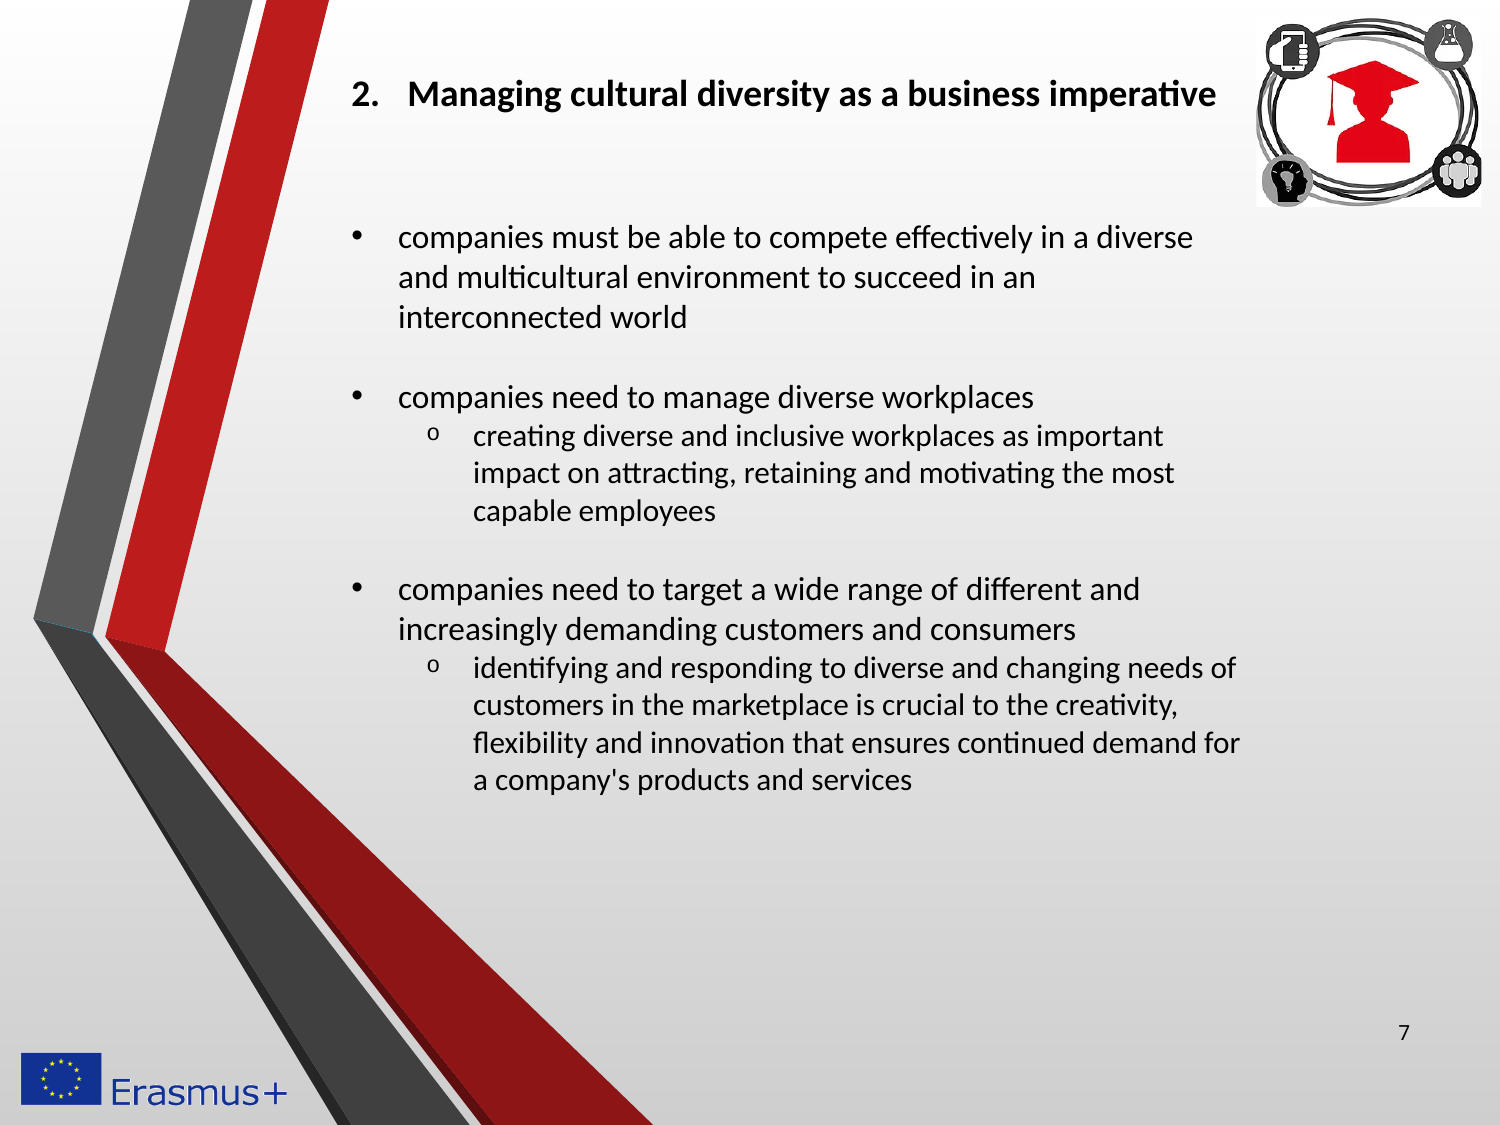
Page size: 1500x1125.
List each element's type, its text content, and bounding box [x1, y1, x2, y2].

picture [1256, 18, 1482, 207]
slide_number <numer> [1357, 1003, 1425, 1064]
picture [5, 1037, 302, 1120]
chart [1257, 19, 1483, 209]
text_box companies must be able to compete effectively in a diverse and multicultural environment to succeed in an interconnected world companies need to manage diverse workplaces creating diverse and inclusive workplaces as important impact on attracting, retaining and motivating the most capable employees companies need to target a wide range of different and increasingly demanding customers and consumers identifying and responding to diverse and changing needs of customers in the marketplace is crucial to the creativity, flexibility and innovation that ensures continued demand for a company's products and services [336, 208, 1258, 845]
text_box Managing cultural diversity as a business imperative [336, 61, 1247, 122]
